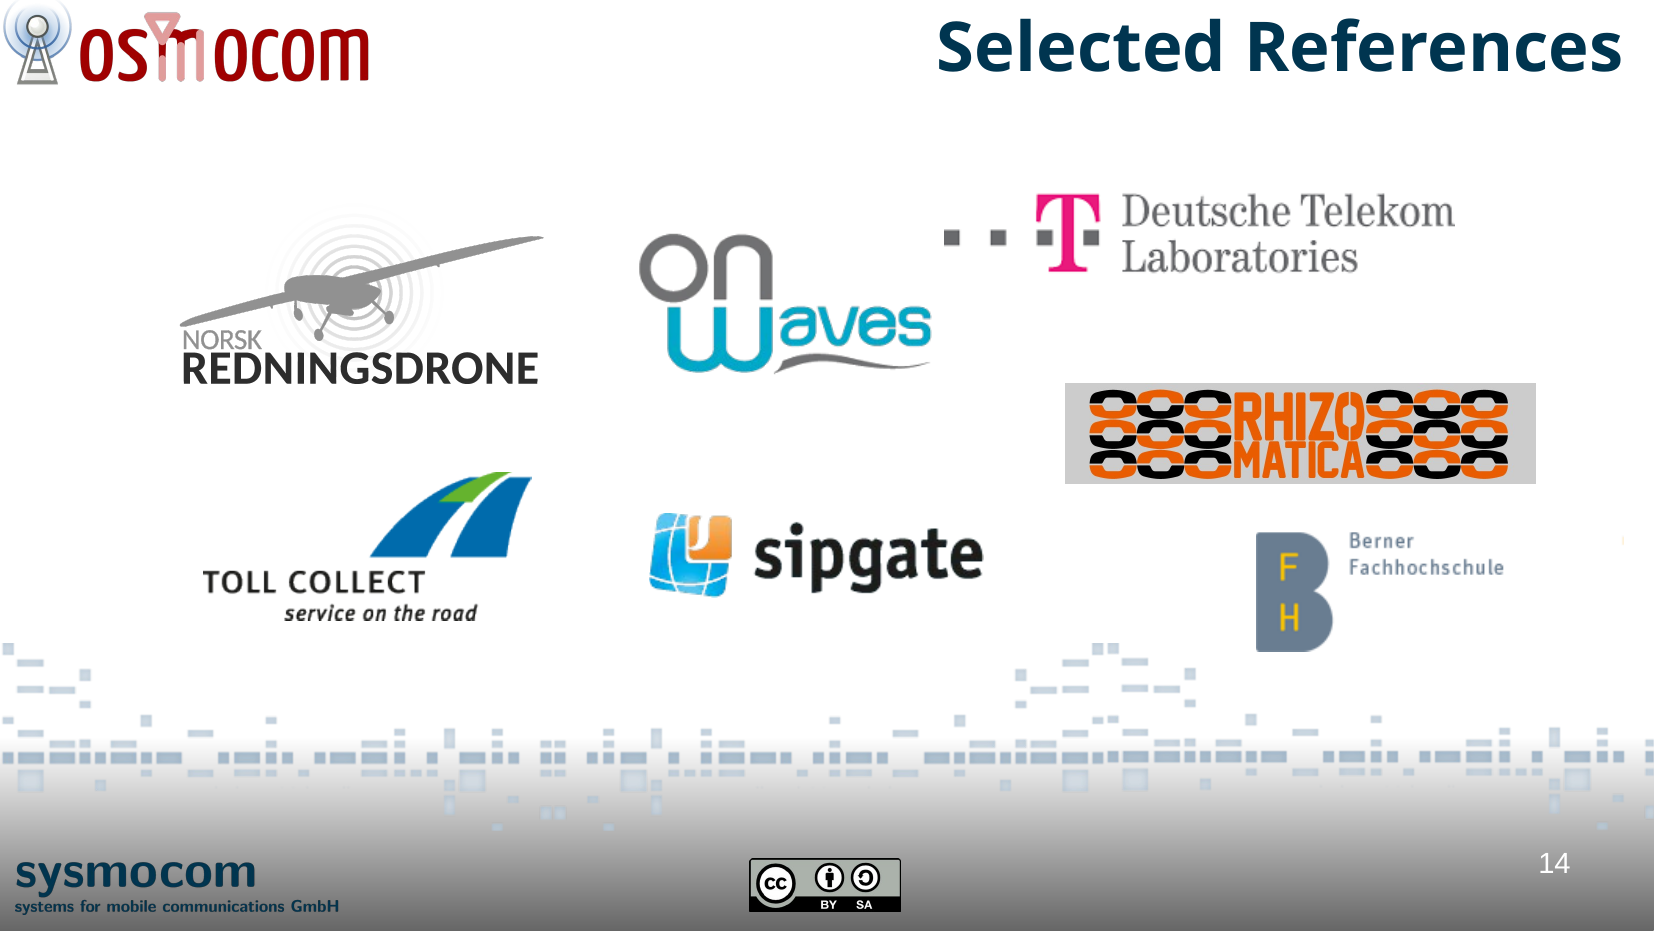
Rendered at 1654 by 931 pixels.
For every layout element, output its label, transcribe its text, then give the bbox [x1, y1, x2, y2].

picture [15, 861, 339, 915]
picture [626, 112, 1455, 401]
title Selected References [383, 0, 1624, 94]
picture [649, 513, 984, 598]
picture [0, 0, 376, 92]
picture [203, 472, 532, 621]
picture [0, 531, 1654, 831]
picture [1065, 383, 1536, 484]
picture [749, 858, 901, 912]
picture [177, 203, 544, 384]
